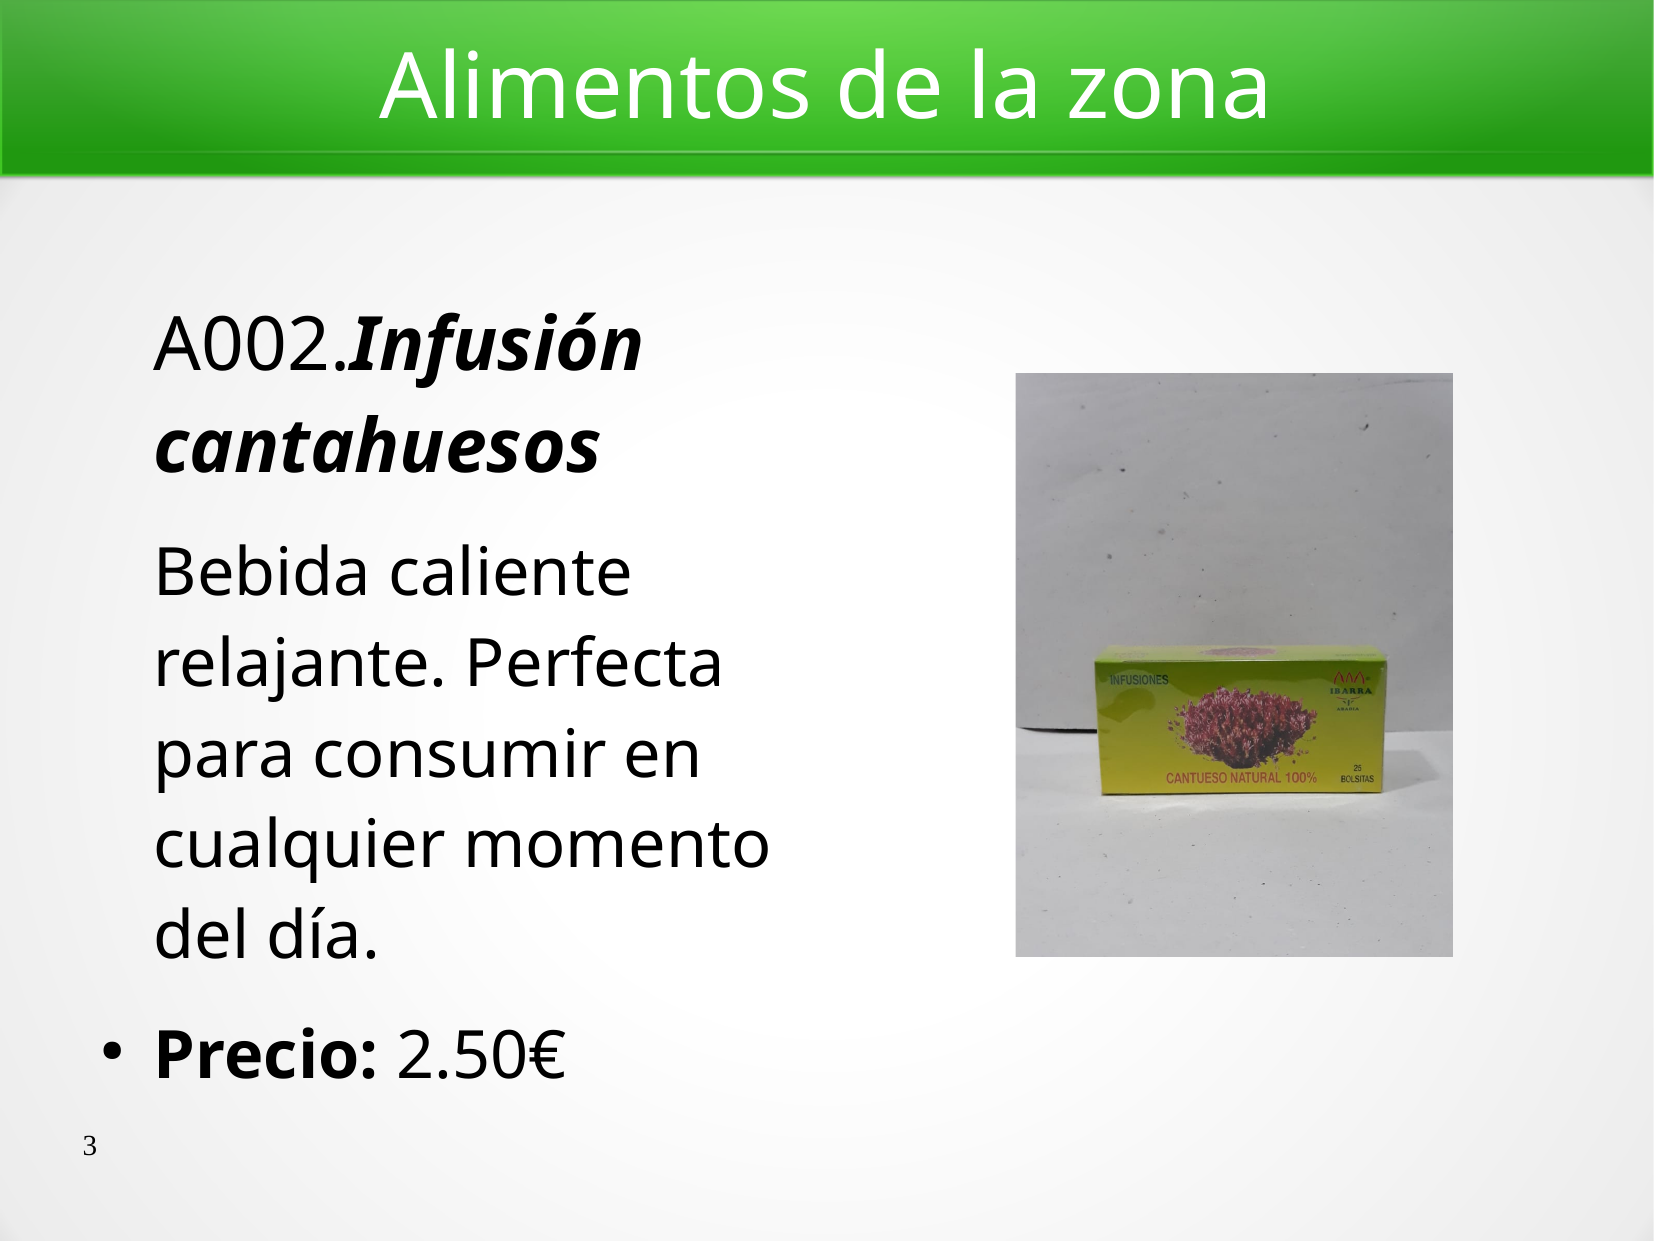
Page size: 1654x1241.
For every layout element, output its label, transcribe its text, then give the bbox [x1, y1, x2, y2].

list A002.Infusión cantahuesos Bebida caliente relajante. Perfecta para consumir en cualquier momento del día. Precio: 2.50€ [82, 290, 809, 1010]
picture [0, 0, 1654, 1241]
title Alimentos de la zona [82, 11, 1571, 154]
